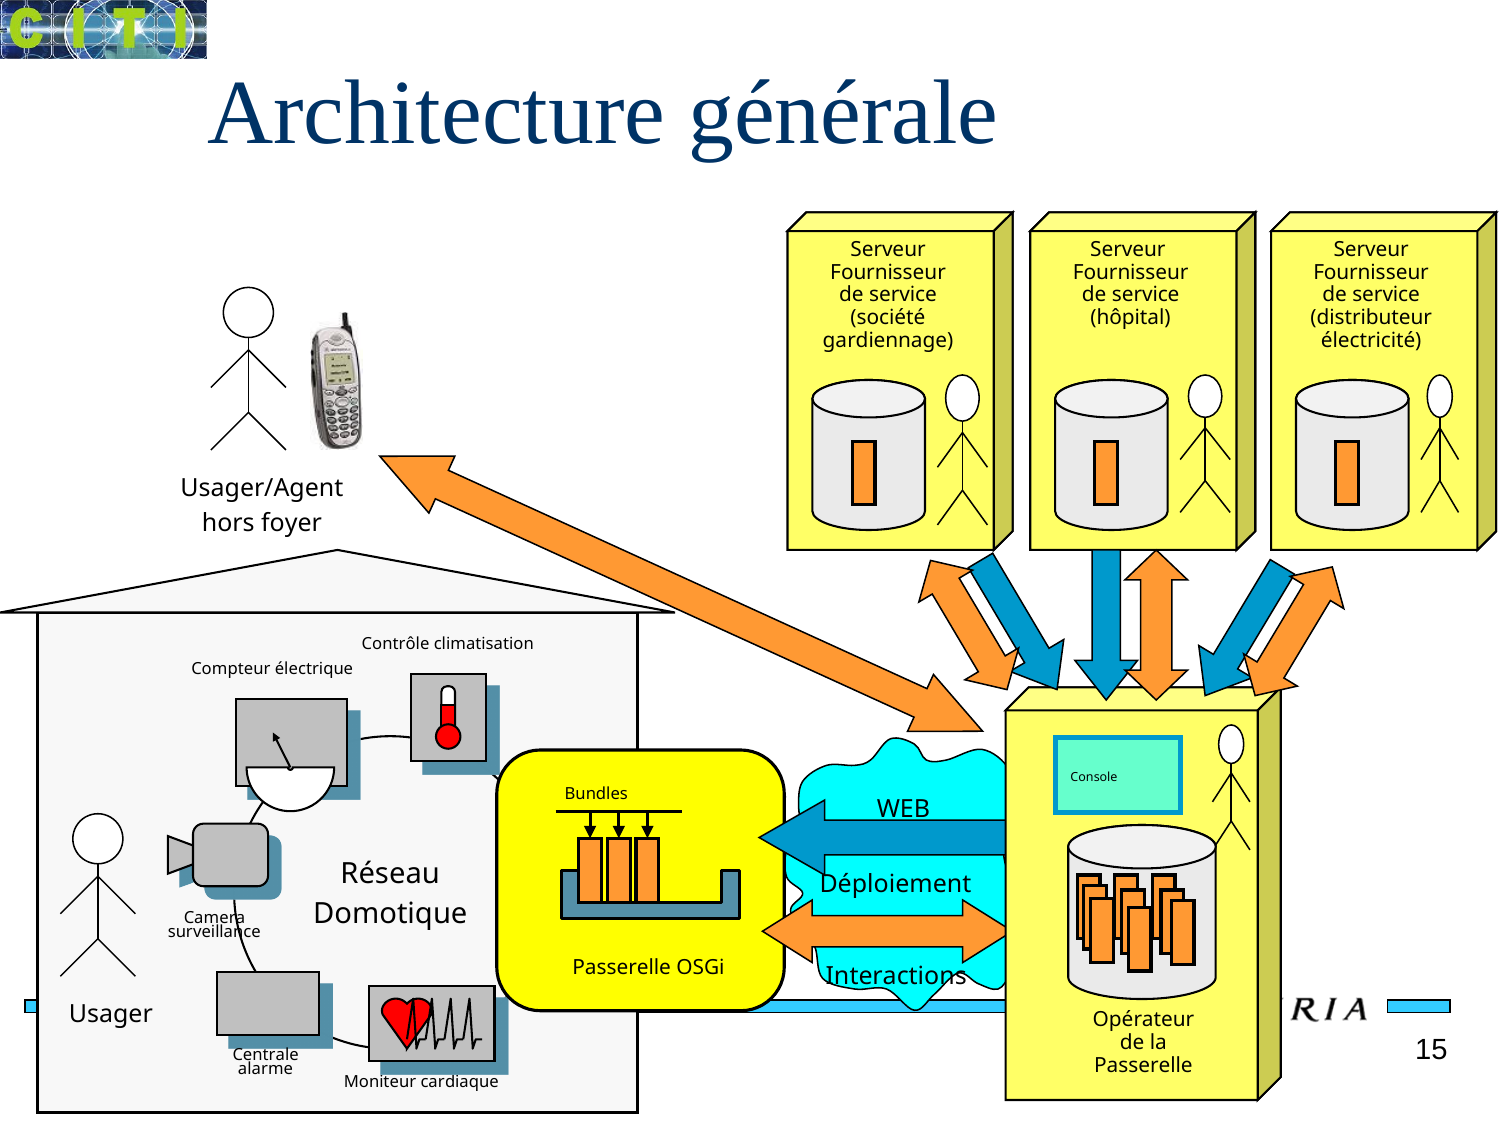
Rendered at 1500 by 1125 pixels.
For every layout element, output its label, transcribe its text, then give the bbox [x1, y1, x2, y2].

text_box Opérateur de la Passerelle [1077, 972, 1210, 1085]
text_box Serveur Fournisseur de service (hôpital) [1058, 224, 1204, 337]
text_box [0, 549, 1344, 1113]
text_box [897, 997, 932, 1011]
text_box Réseau Domotique [234, 736, 499, 1048]
text_box [1271, 212, 1497, 550]
text_box Usager [54, 992, 168, 1035]
text_box Serveur Fournisseur de service (distributeur électricité) [1295, 224, 1447, 360]
text_box Bundles [549, 774, 644, 811]
text_box Serveur Fournisseur de service (société gardiennage) [807, 224, 969, 360]
text_box Déploiement [804, 862, 987, 905]
text_box [787, 212, 1013, 550]
text_box Interactions [810, 954, 983, 997]
text_box Centrale alarme [217, 1036, 314, 1086]
text_box Camera surveillance [153, 898, 277, 948]
picture [0, 0, 207, 59]
text_box Moniteur cardiaque [328, 1062, 515, 1098]
text_box Console [1055, 737, 1181, 813]
text_box [1030, 212, 1256, 701]
picture [310, 312, 363, 451]
text_box Compteur électrique [176, 649, 369, 686]
text_box WEB [862, 787, 946, 820]
text_box [379, 456, 983, 732]
text_box Usager/Agent hors foyer [165, 466, 359, 544]
picture [1281, 977, 1375, 1032]
text_box Passerelle OSGi [487, 925, 810, 986]
text_box [223, 287, 274, 338]
text_box Contrôle climatisation [346, 624, 550, 661]
title Architecture générale [192, 18, 1468, 206]
text_box [918, 553, 1064, 690]
